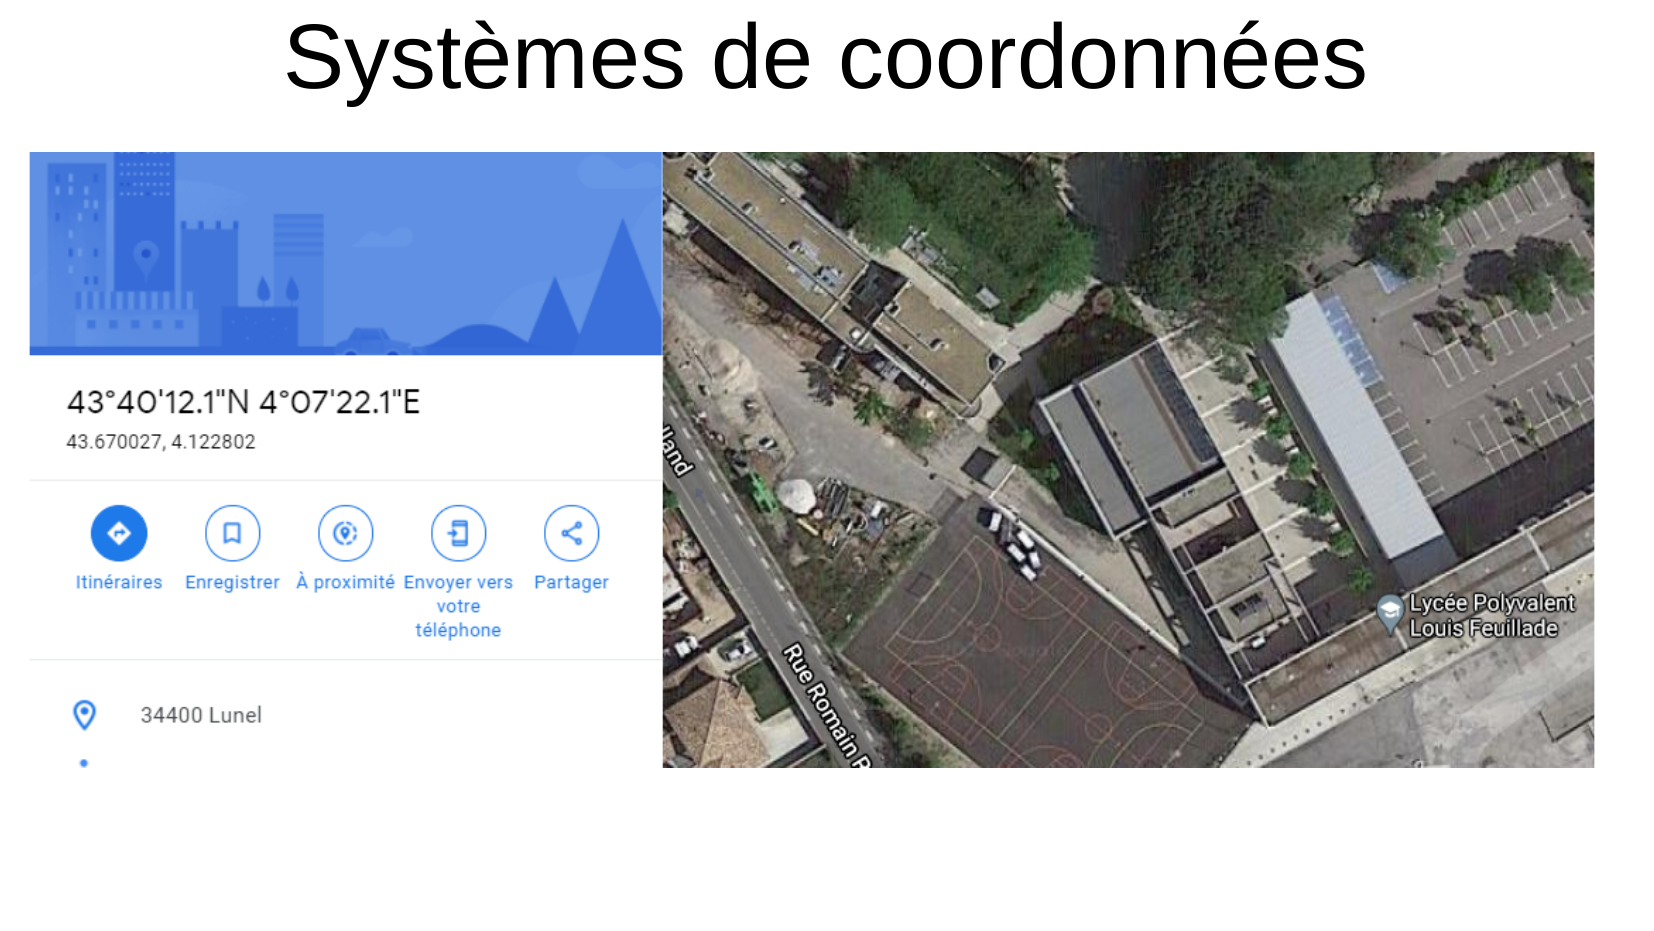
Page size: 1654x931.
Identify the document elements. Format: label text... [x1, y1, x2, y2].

title Systèmes de coordonnées [82, 1, 1571, 113]
picture [29, 152, 1595, 768]
